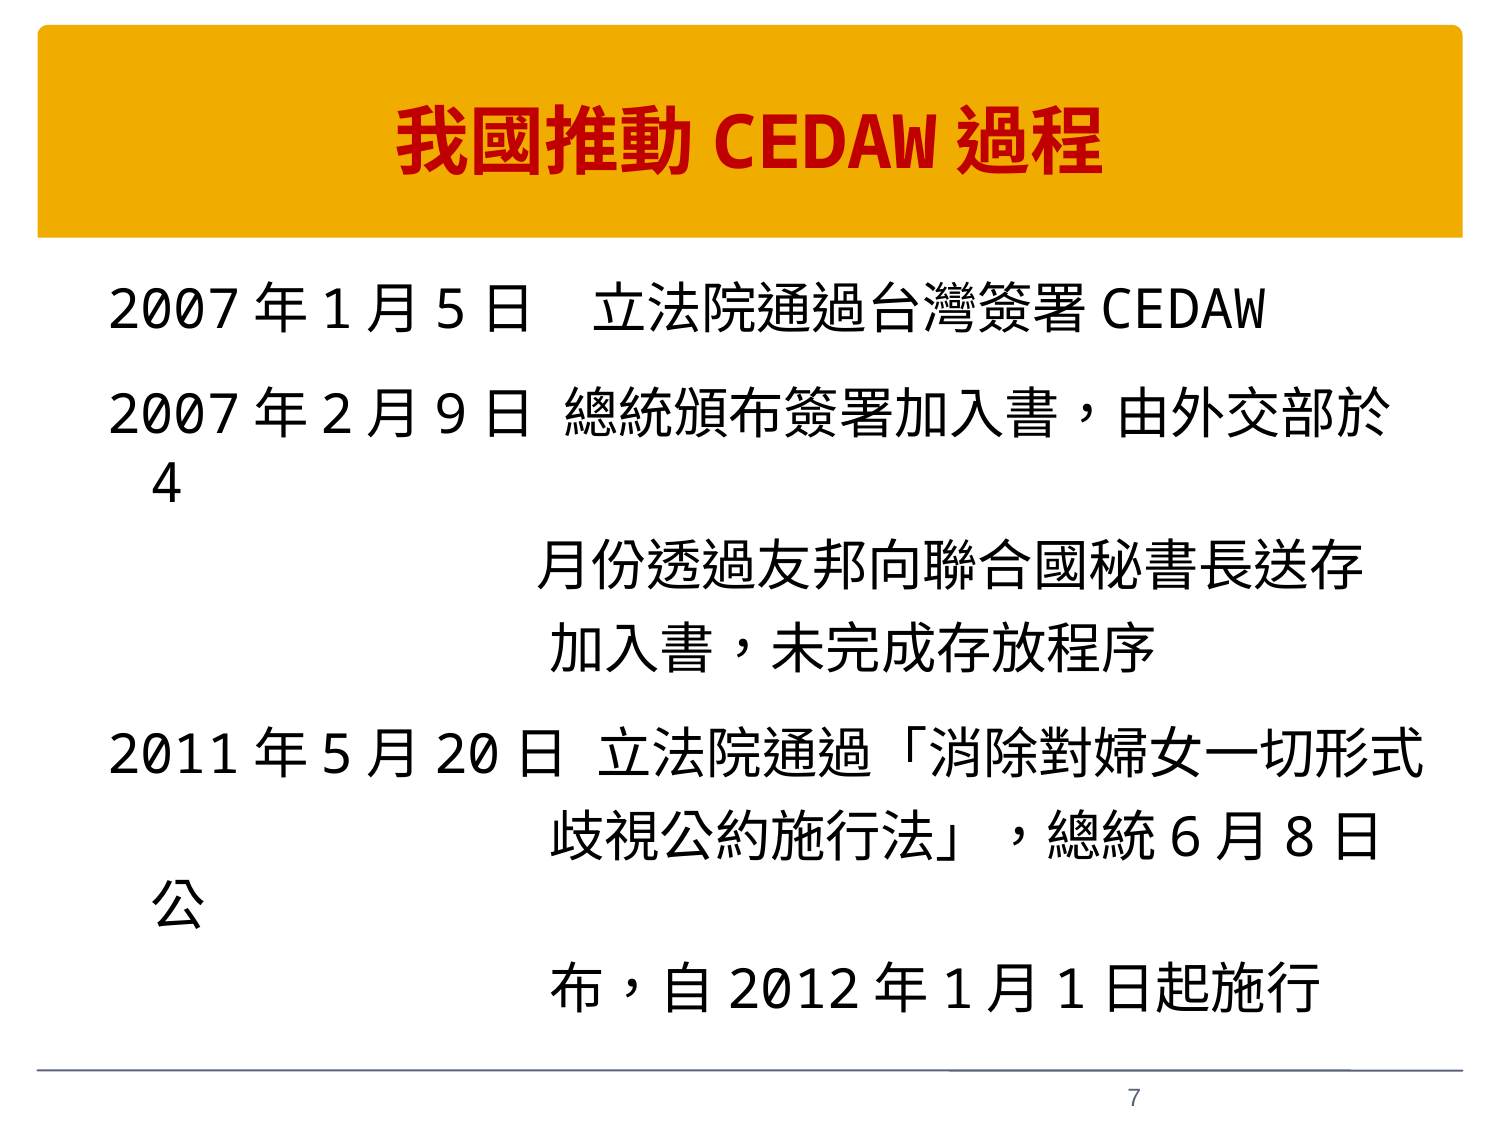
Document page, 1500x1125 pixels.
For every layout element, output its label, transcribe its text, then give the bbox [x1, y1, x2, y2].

list 2007年1月5日 立法院通過台灣簽署CEDAW 2007年2月9日 總統頒布簽署加入書，由外交部於4 月份透過友邦向聯合國秘書長送存 加入書，未完成存放程序 2011年5月20日 立法院通過「消除對婦女一切形式 歧視公約施行法」，總統6月8日公 布，自2012年1月1日起施行 [50, 262, 1451, 1051]
title 我國推動CEDAW過程 [50, 45, 1451, 233]
text_box <編號> [1112, 1069, 1463, 1123]
